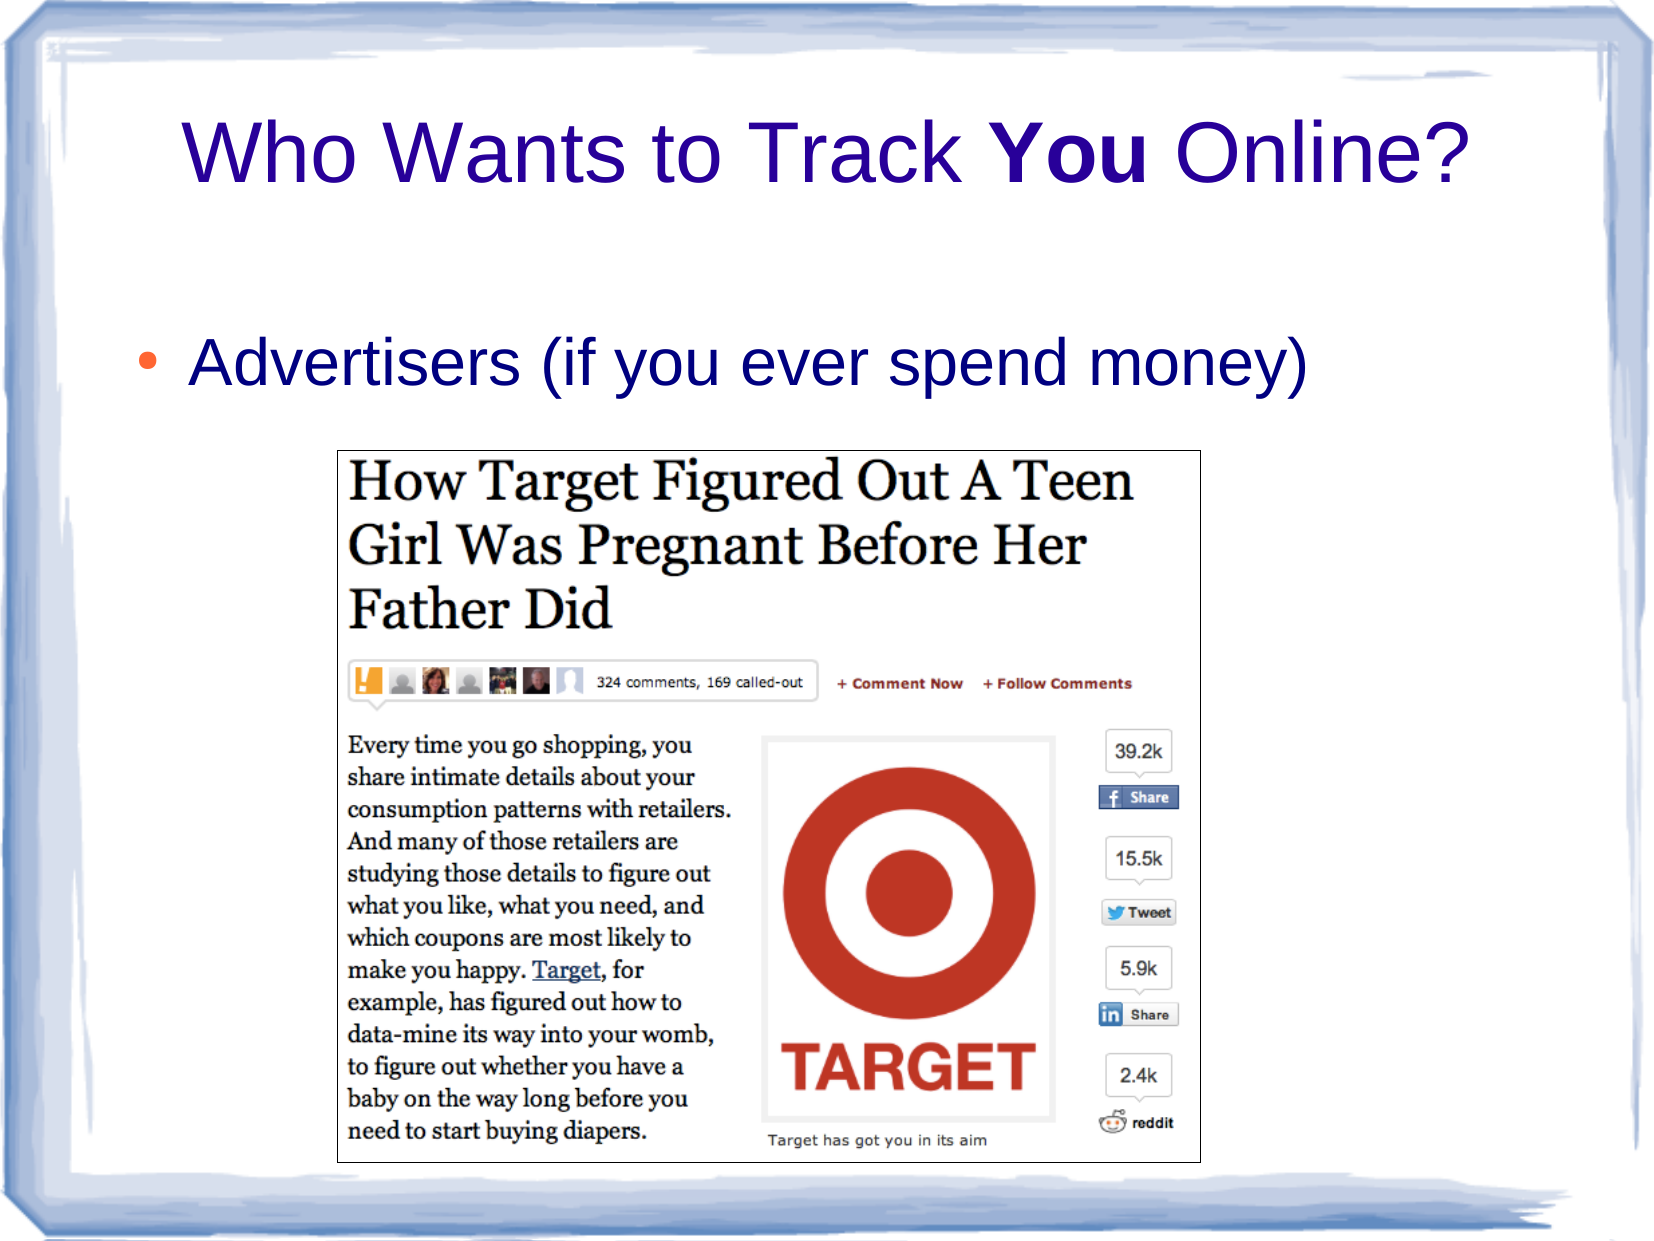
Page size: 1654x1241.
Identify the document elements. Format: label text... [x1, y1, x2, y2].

picture [0, 0, 1654, 1241]
list Advertisers (if you ever spend money) [118, 324, 1571, 1004]
title Who Wants to Track You Online? [82, 49, 1571, 257]
